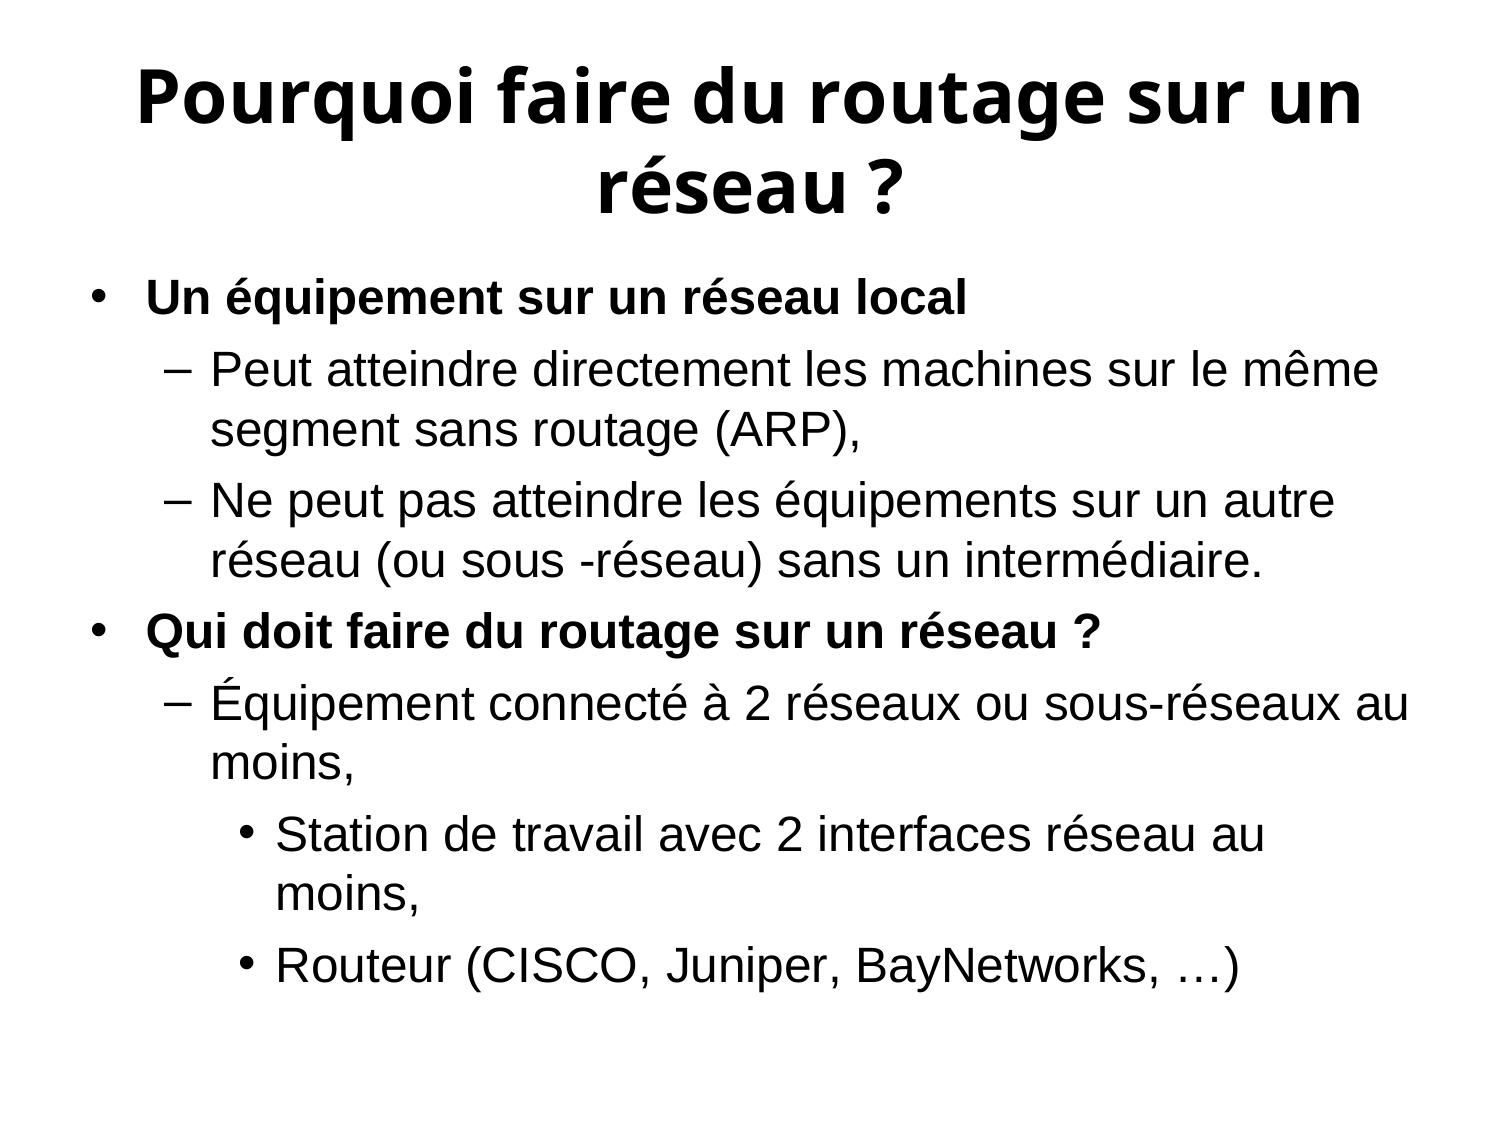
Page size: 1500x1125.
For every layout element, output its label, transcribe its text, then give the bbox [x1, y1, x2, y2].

list Un équipement sur un réseau local Peut atteindre directement les machines sur le même segment sans routage (ARP), Ne peut pas atteindre les équipements sur un autre réseau (ou sous -réseau) sans un intermédiaire. Qui doit faire du routage sur un réseau ? Équipement connecté à 2 réseaux ou sous-réseaux au moins, Station de travail avec 2 interfaces réseau au moins, Routeur (CISCO, Juniper, BayNetworks, …) [75, 262, 1426, 1005]
title Pourquoi faire du routage sur un réseau ? [75, 41, 1426, 237]
